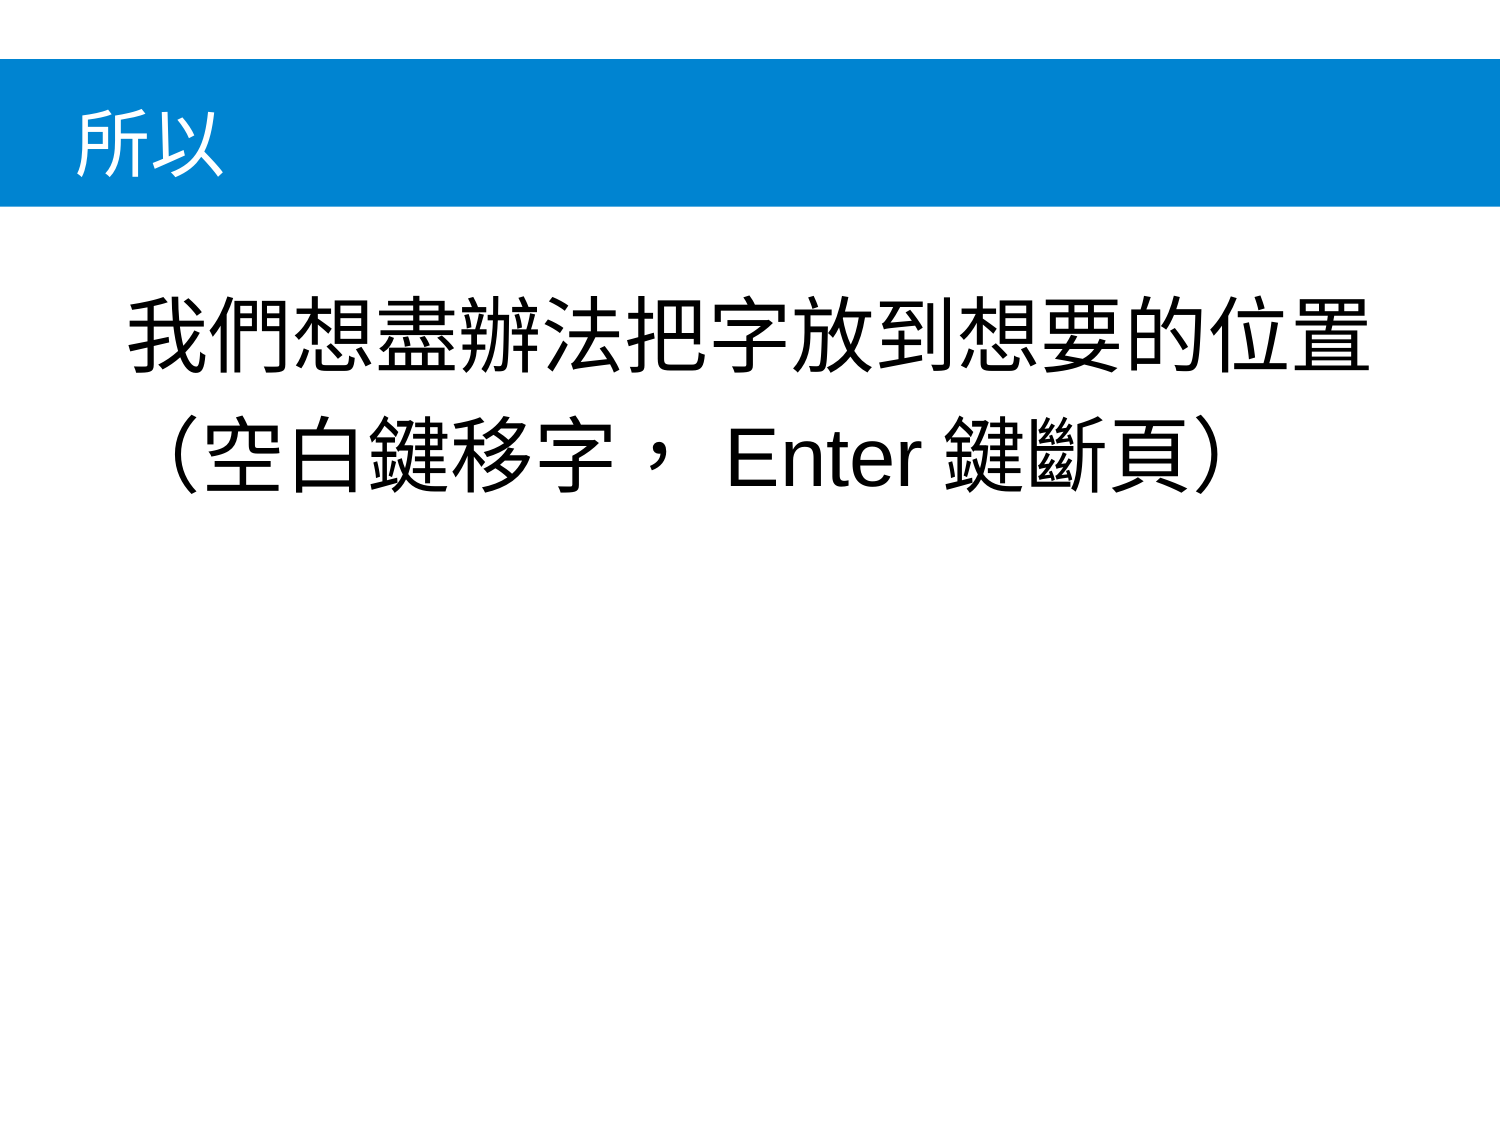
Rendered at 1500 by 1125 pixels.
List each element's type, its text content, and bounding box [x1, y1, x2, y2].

subtitle 我們想盡辦法把字放到想要的位置 （空白鍵移字，Enter鍵斷頁） [75, 269, 1426, 913]
title 所以 [75, 44, 1425, 233]
